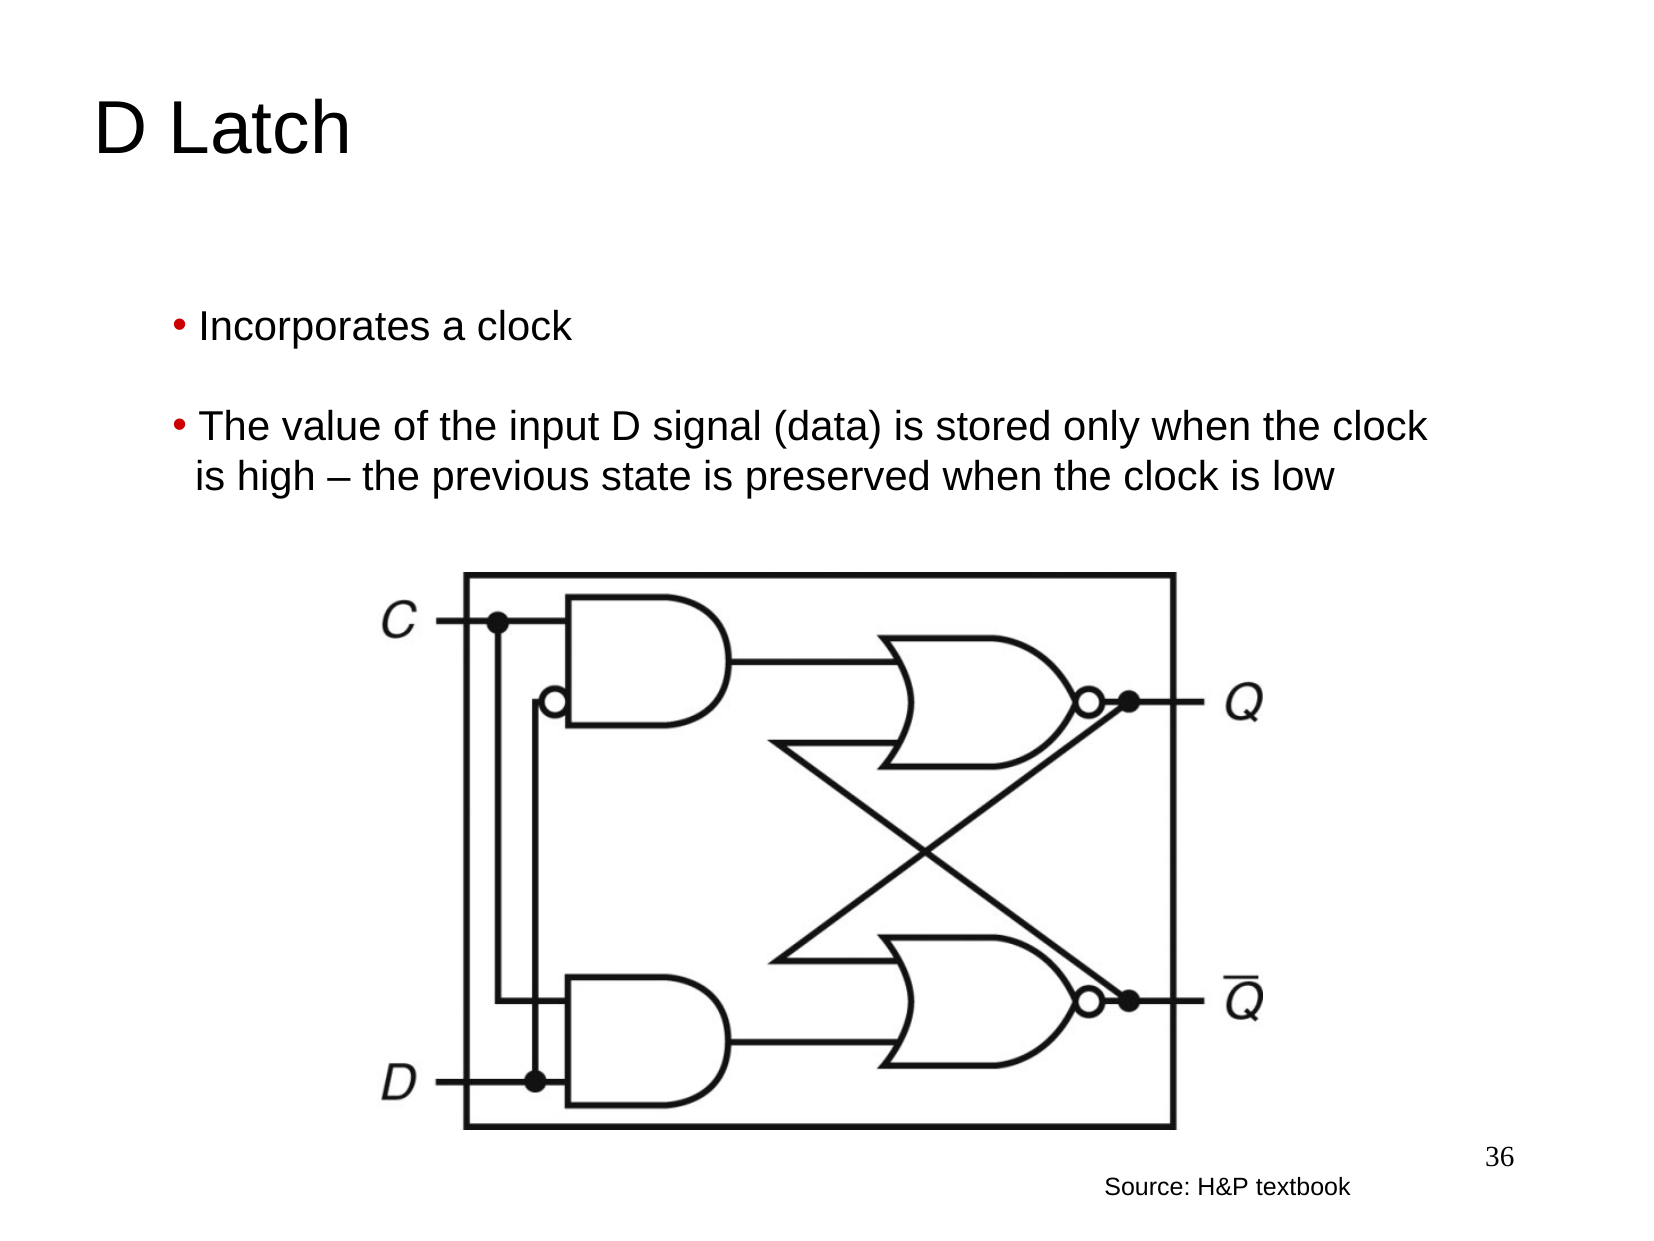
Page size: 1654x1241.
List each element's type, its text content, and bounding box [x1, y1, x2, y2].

text_box <number> [1185, 1129, 1530, 1213]
picture [377, 572, 1263, 1130]
text_box Incorporates a clock The value of the input D signal (data) is stored only when the clock is high – the previous state is preserved when the clock is low [157, 291, 1444, 507]
text_box Source: H&P textbook [1089, 1162, 1367, 1209]
text_box D Latch [78, 71, 367, 177]
